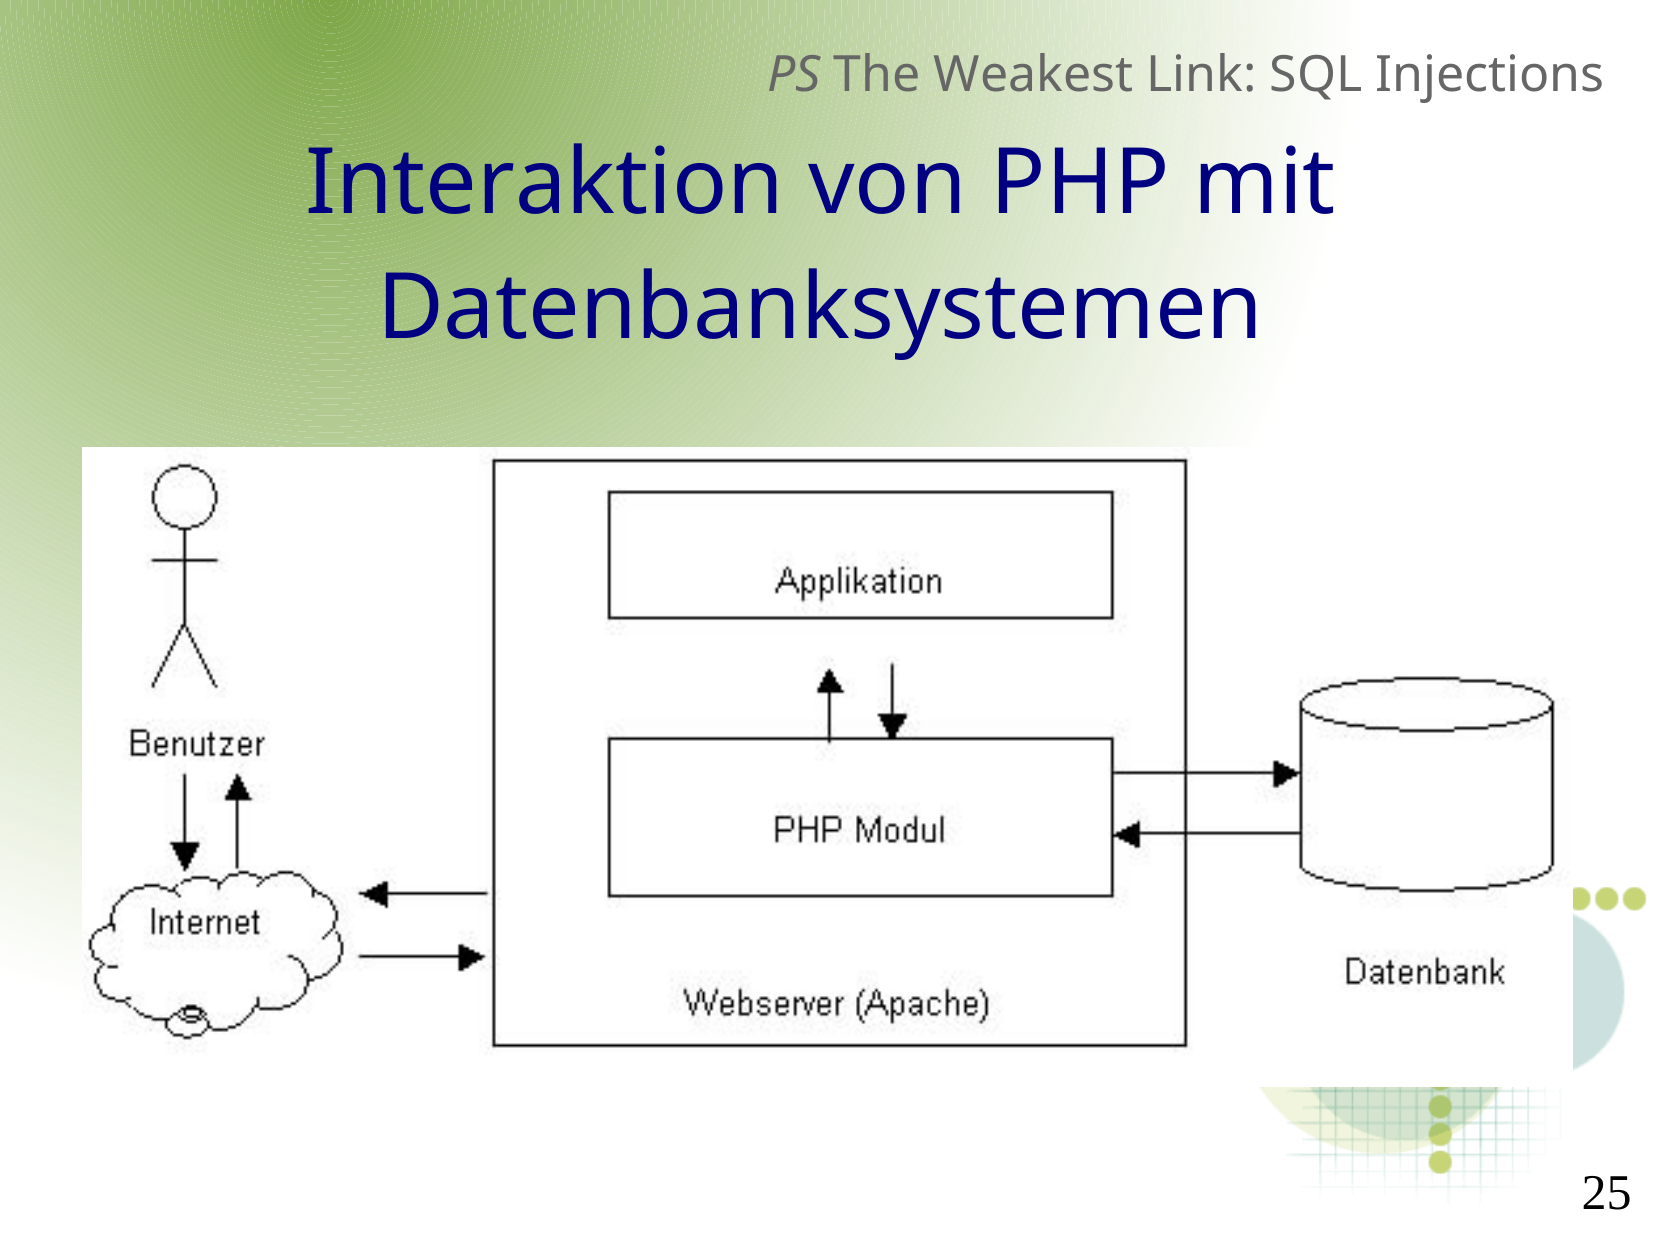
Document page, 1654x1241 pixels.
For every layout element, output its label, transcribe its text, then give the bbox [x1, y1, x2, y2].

picture [82, 447, 1654, 1211]
title Interaktion von PHP mit Datenbanksystemen [114, 129, 1527, 352]
